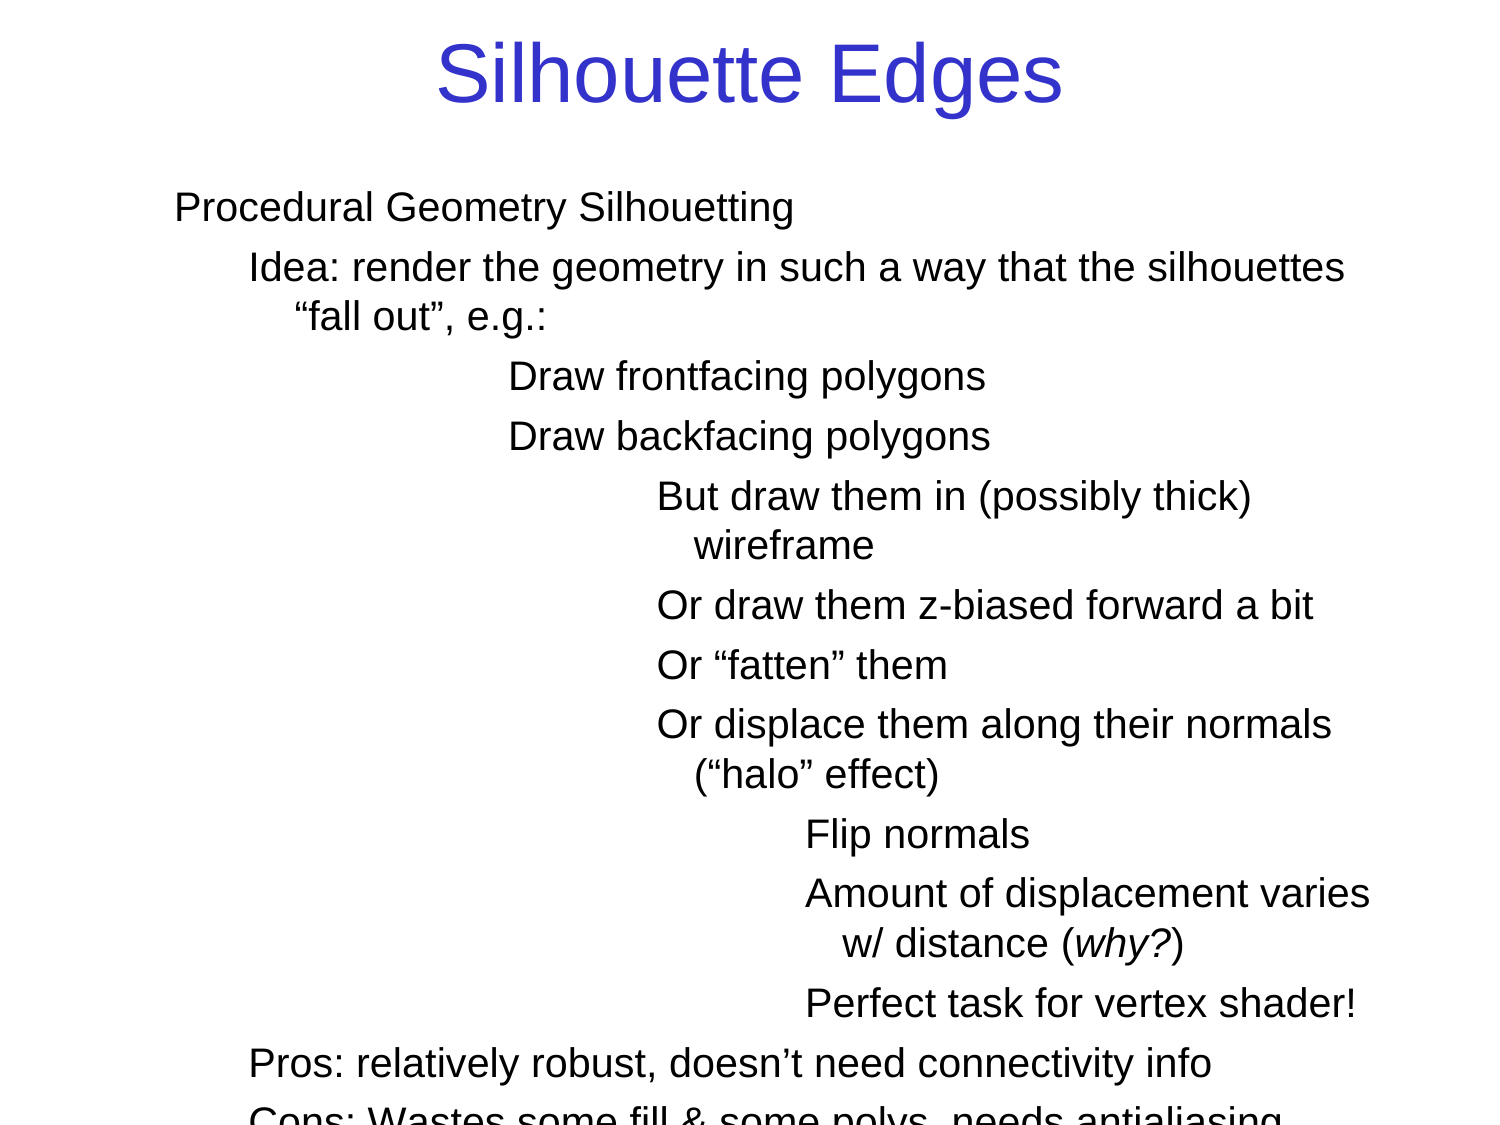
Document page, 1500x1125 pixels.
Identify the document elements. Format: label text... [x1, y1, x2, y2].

list Procedural Geometry Silhouetting Idea: render the geometry in such a way that the silhouettes “fall out”, e.g.: Draw frontfacing polygons Draw backfacing polygons But draw them in (possibly thick) wireframe Or draw them z-biased forward a bit Or “fatten” them Or displace them along their normals (“halo” effect) Flip normals Amount of displacement varies w/ distance (why?) Perfect task for vertex shader! Pros: relatively robust, doesn’t need connectivity info Cons: Wastes some fill & some polys, needs antialiasing [159, 172, 1397, 1125]
title Silhouette Edges [123, 0, 1399, 138]
